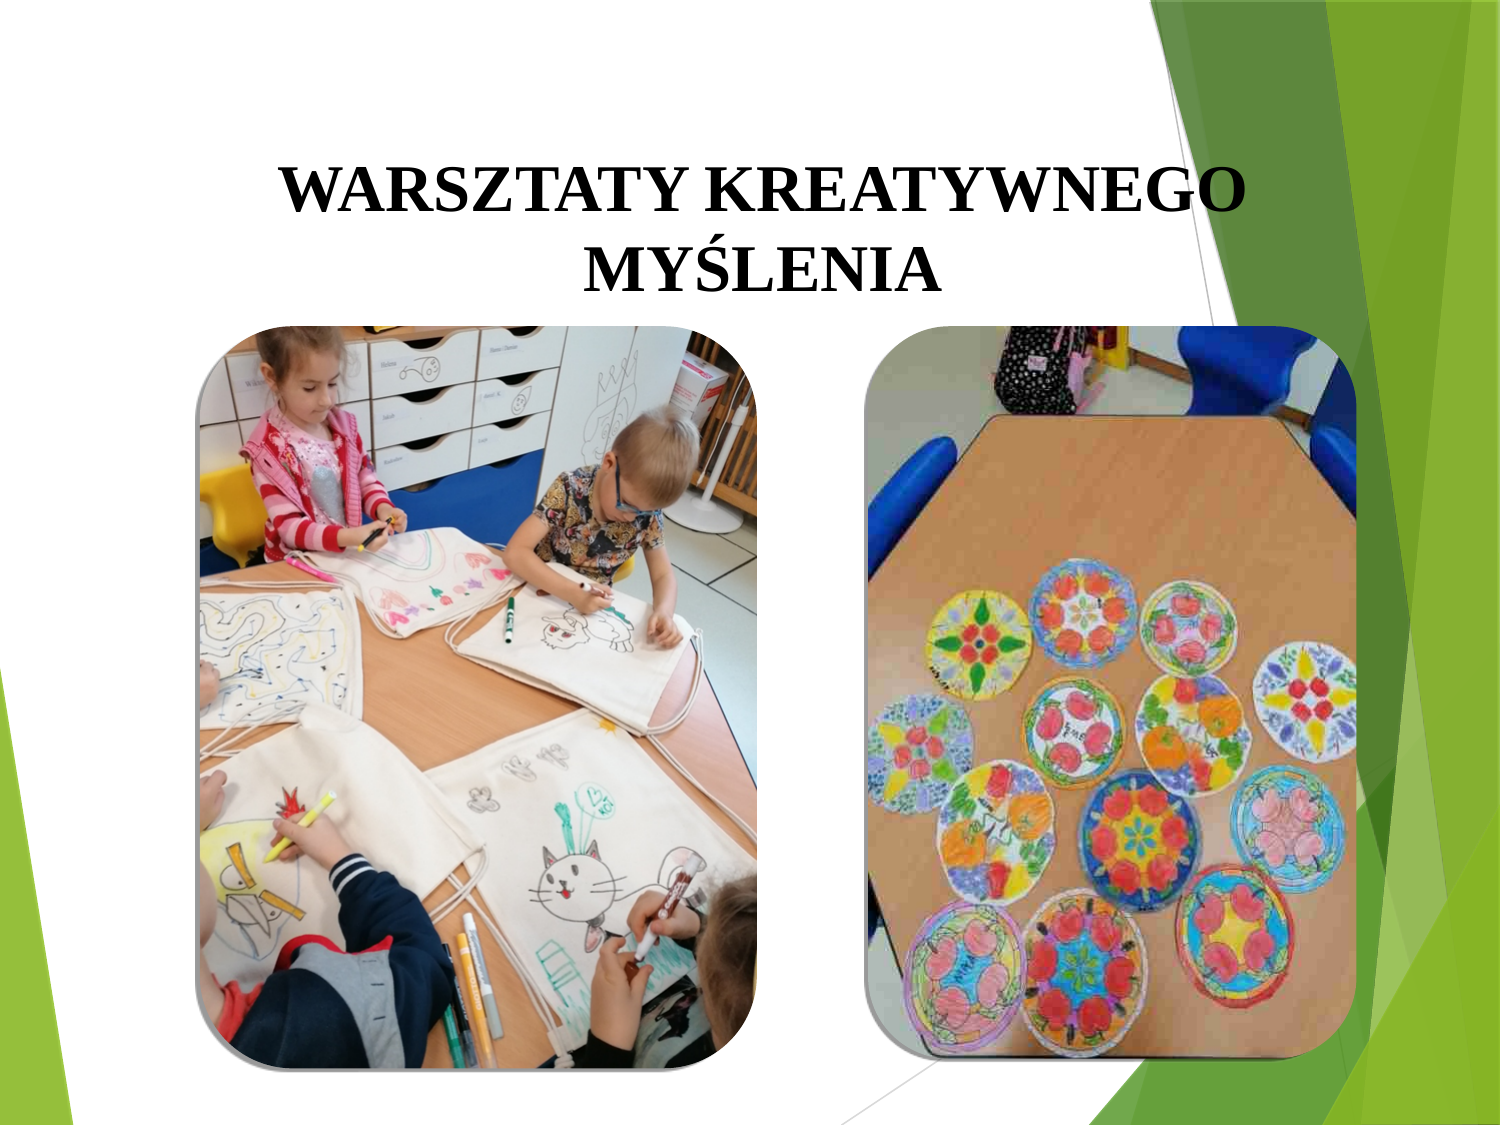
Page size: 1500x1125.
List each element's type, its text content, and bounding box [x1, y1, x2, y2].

text_box [199, 326, 757, 1069]
text_box [868, 326, 1357, 1059]
title WARSZTATY KREATYWNEGO MYŚLENIA [88, 137, 1439, 396]
